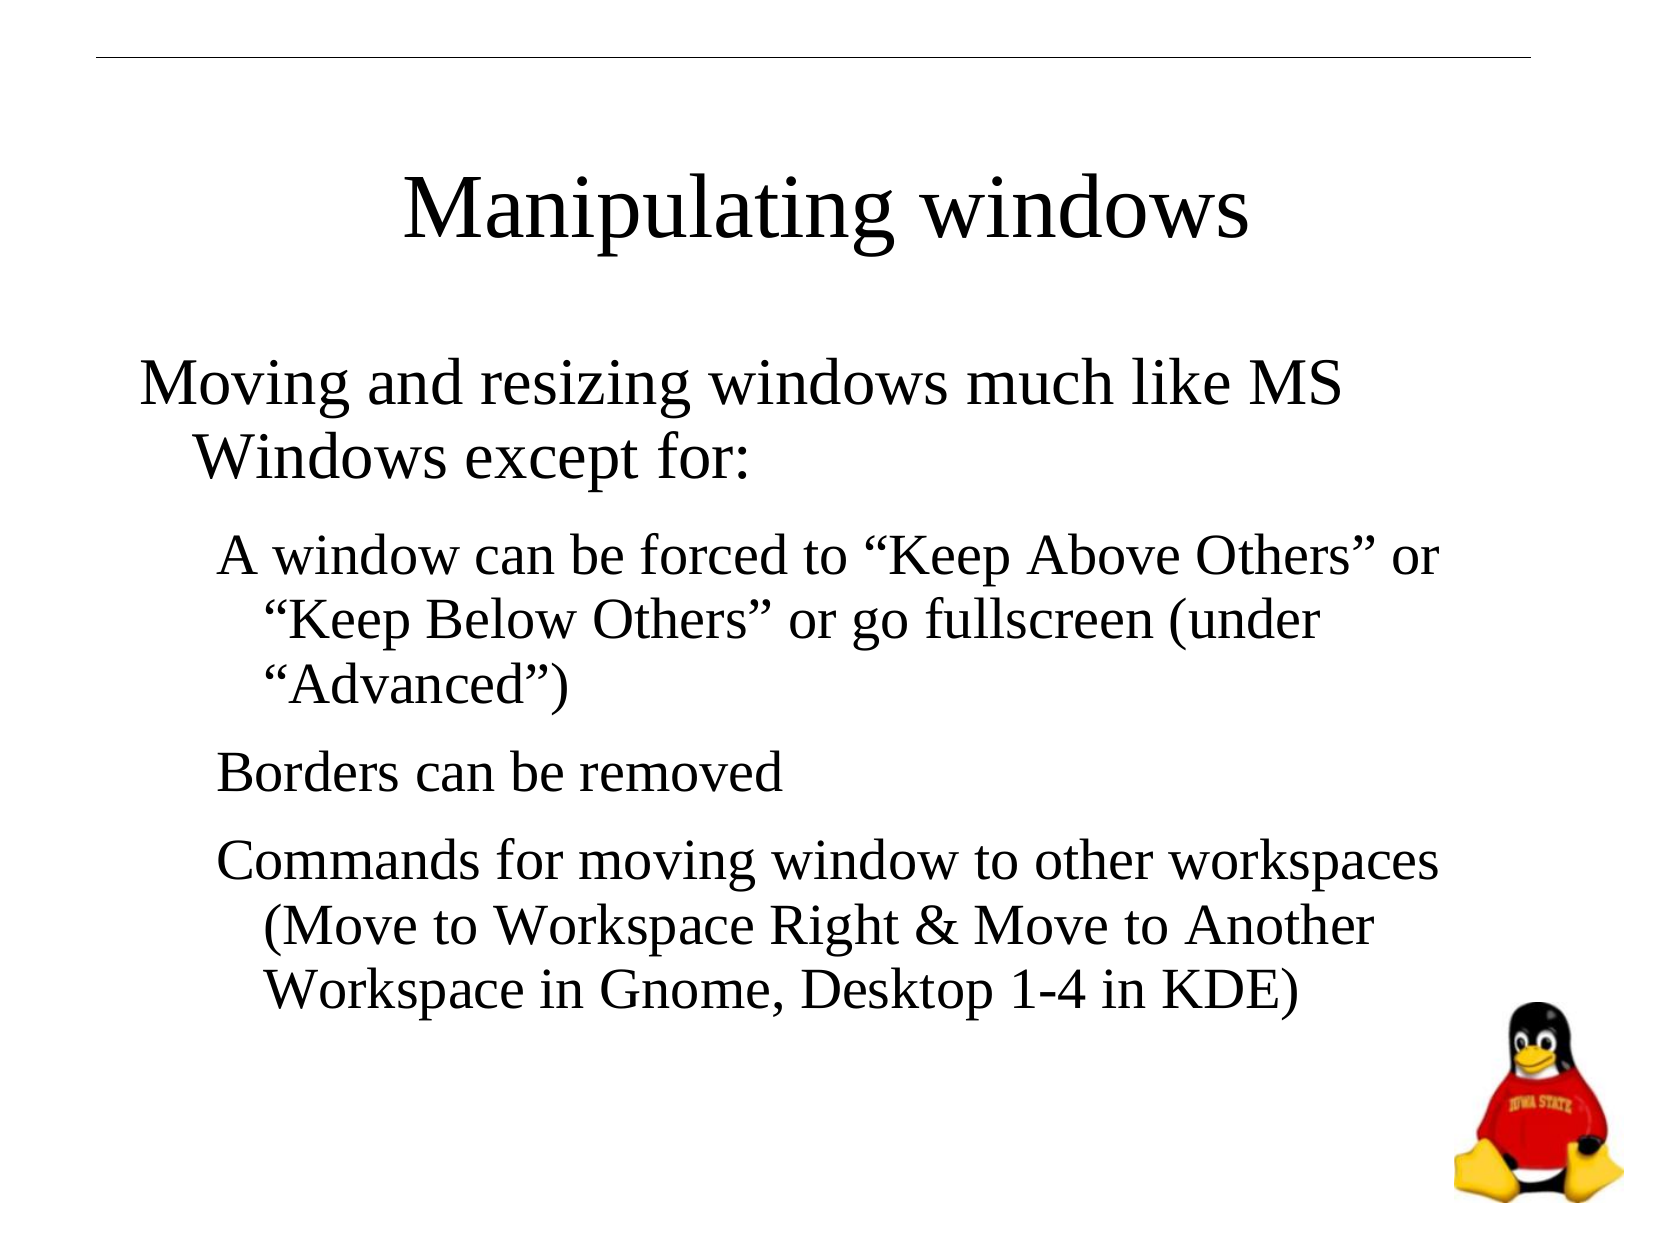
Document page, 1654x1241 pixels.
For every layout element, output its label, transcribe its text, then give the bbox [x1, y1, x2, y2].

picture [1454, 1002, 1624, 1203]
list Moving and resizing windows much like MS Windows except for: A window can be forced to “Keep Above Others” or “Keep Below Others” or go fullscreen (under “Advanced”) Borders can be removed Commands for moving window to other workspaces (Move to Workspace Right & Move to Another Workspace in Gnome, Desktop 1-4 in KDE) [121, 344, 1534, 1171]
title Manipulating windows [121, 102, 1534, 310]
